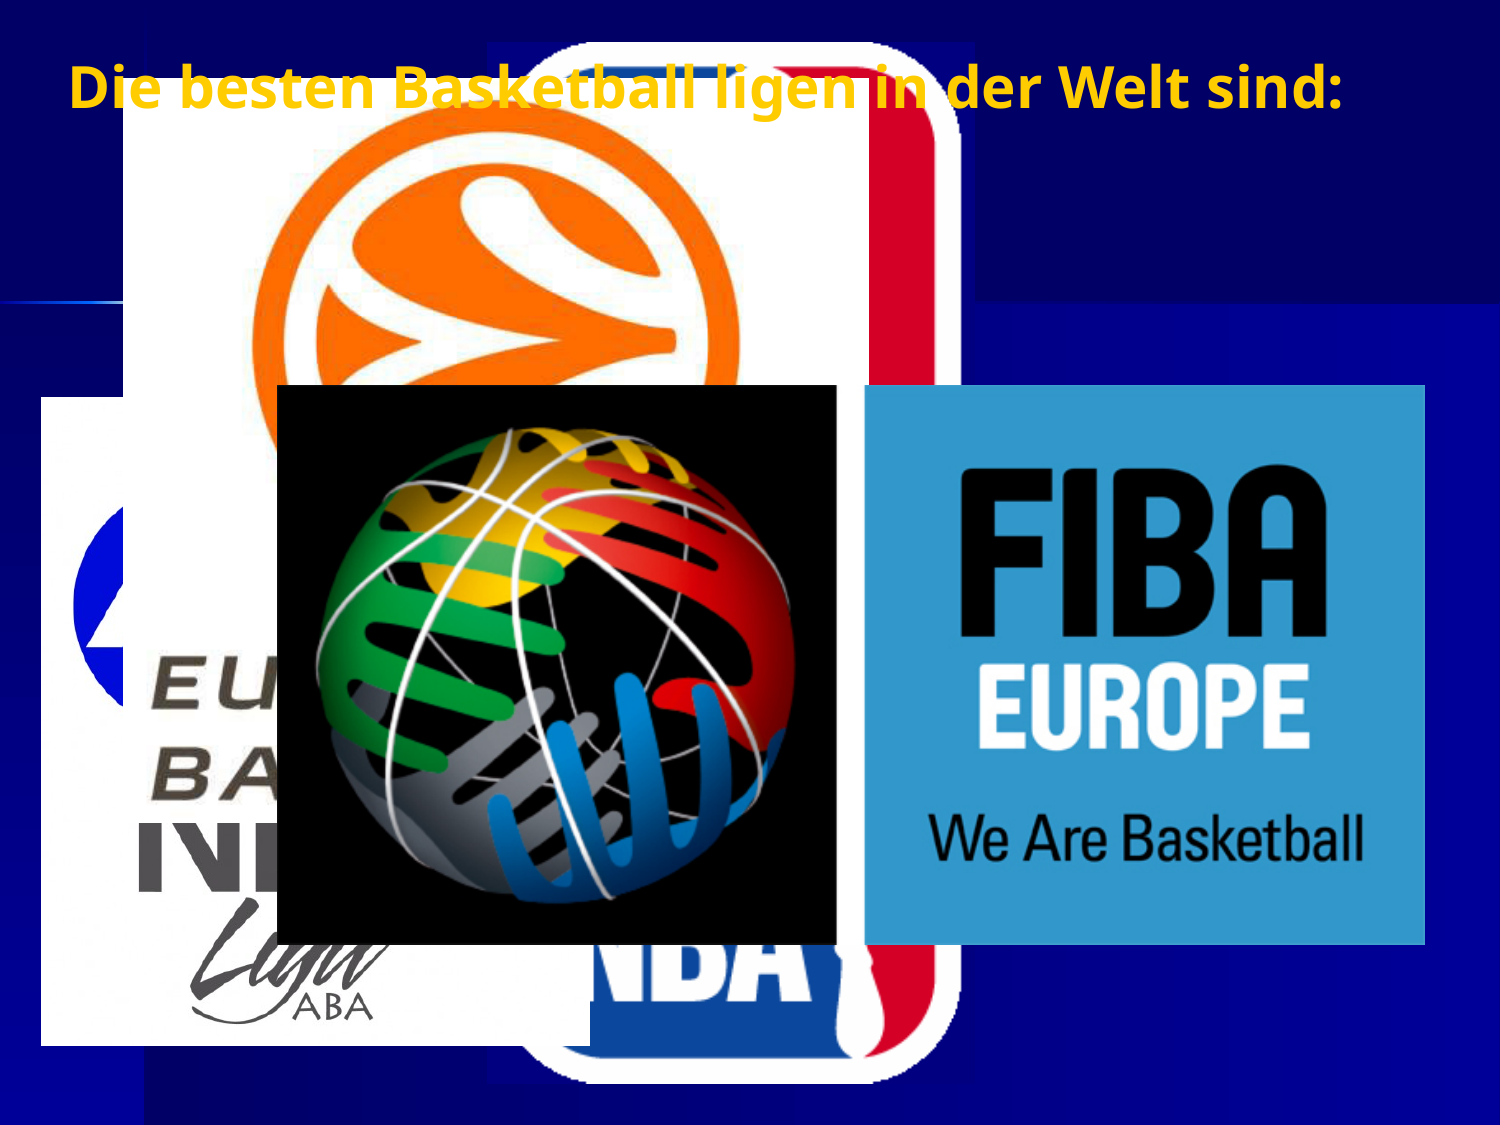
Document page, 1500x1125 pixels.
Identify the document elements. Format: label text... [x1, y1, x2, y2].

picture [41, 128, 1425, 1084]
text_box Die besten Basketball ligen in der Welt sind: [53, 42, 1459, 128]
